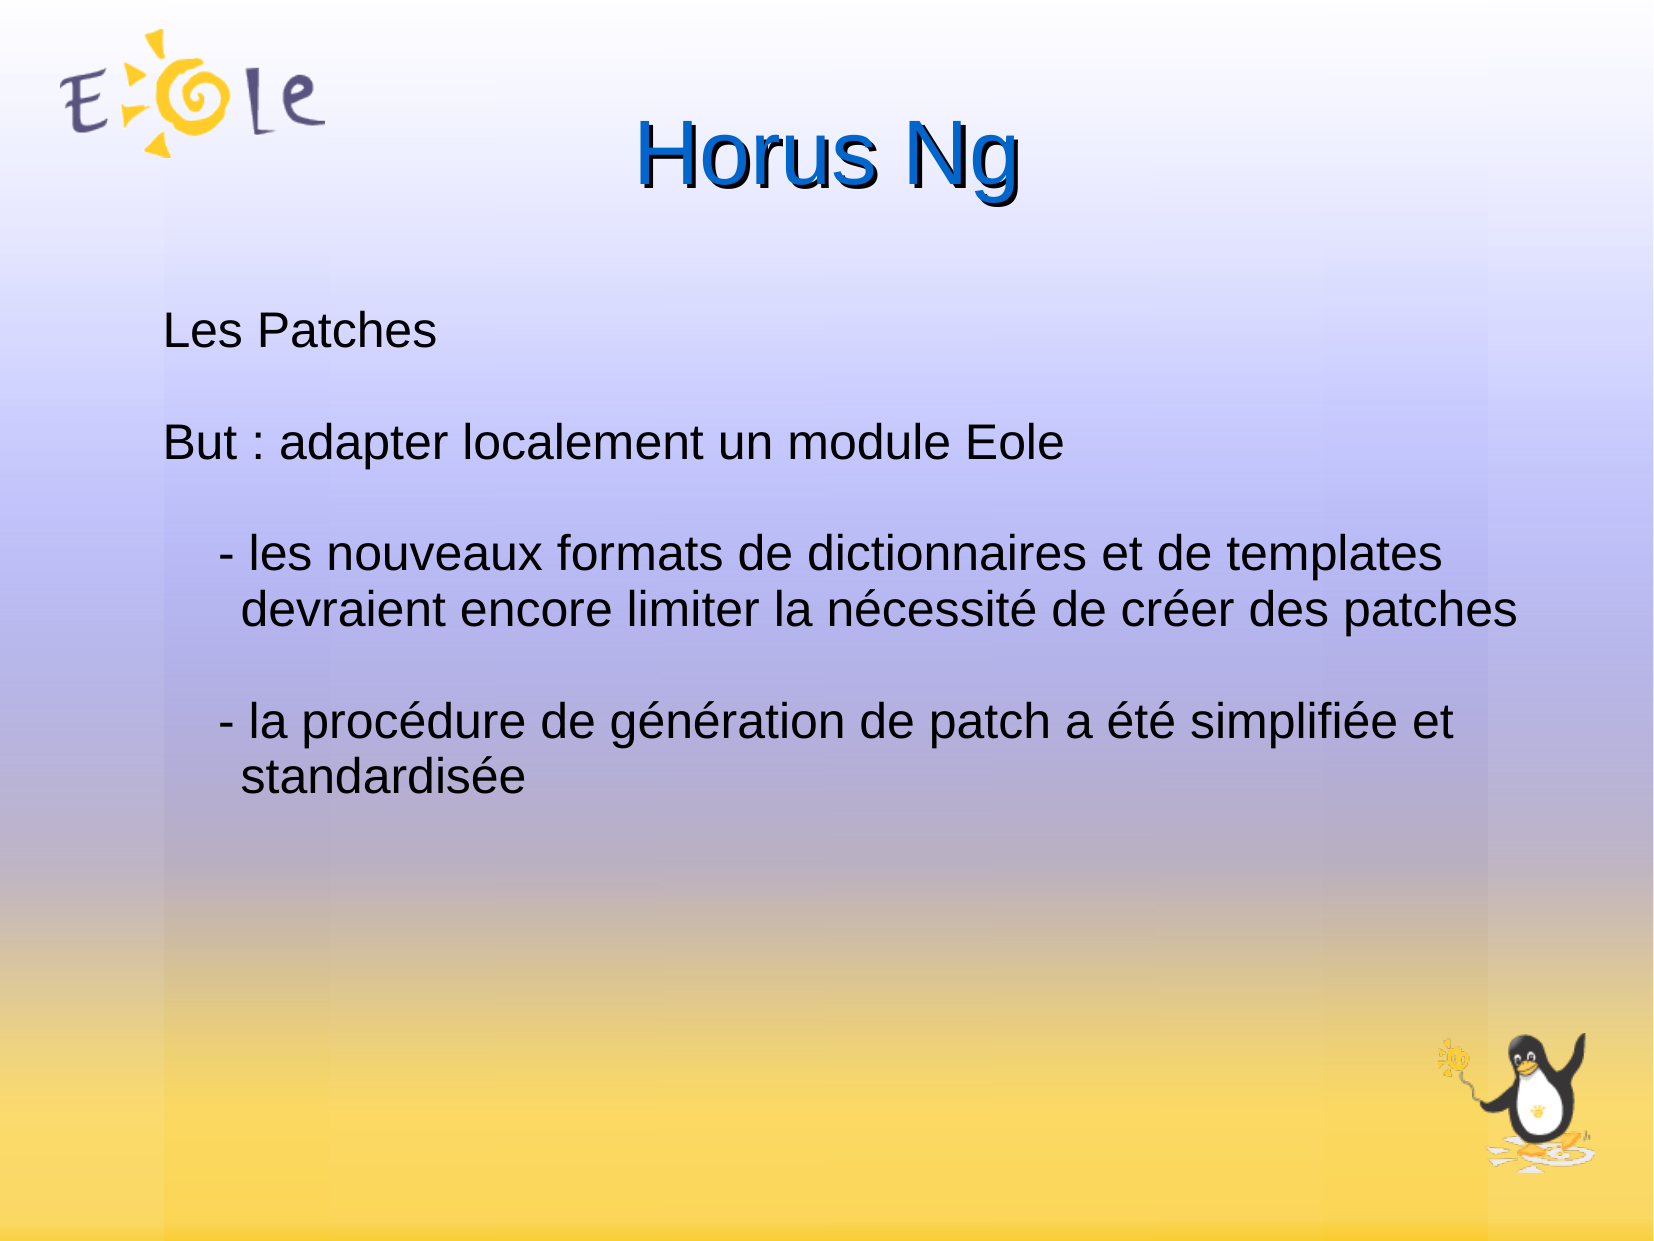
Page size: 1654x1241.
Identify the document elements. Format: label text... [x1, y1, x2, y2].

picture [0, 0, 1654, 1241]
title Horus Ng [82, 49, 1571, 257]
text_box Les Patches But : adapter localement un module Eole - les nouveaux formats de dictionnaires et de templates devraient encore limiter la nécessité de créer des patches - la procédure de génération de patch a été simplifiée et standardisée [147, 295, 1536, 975]
